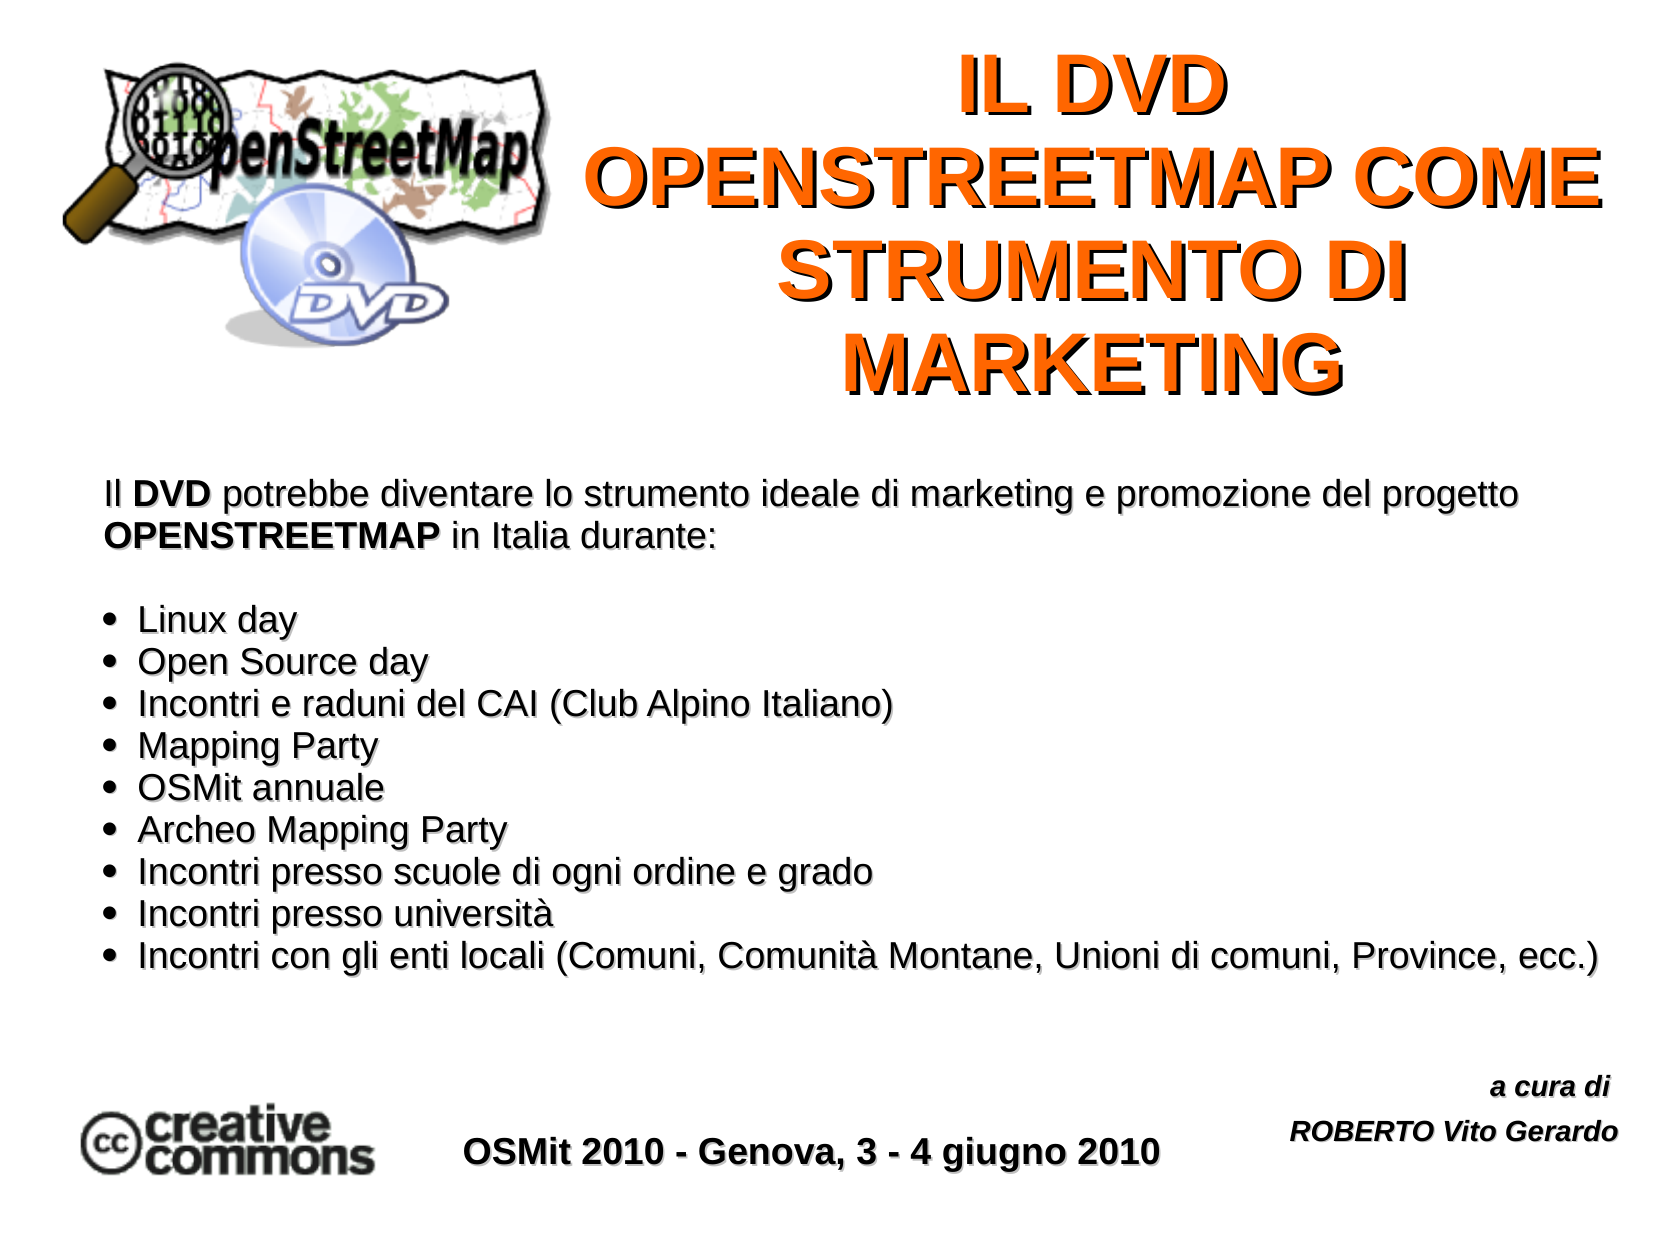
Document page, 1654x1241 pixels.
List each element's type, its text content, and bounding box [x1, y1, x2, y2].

text_box a cura di ROBERTO Vito Gerardo [1122, 1062, 1634, 1184]
text_box OSMit 2010 - Genova, 3 - 4 giugno 2010 [354, 1123, 1122, 1182]
picture [79, 1099, 384, 1182]
text_box Il DVD potrebbe diventare lo strumento ideale di marketing e promozione del progetto OPENSTREETMAP in Italia durante: · Linux day · Open Source day · Incontri e raduni del CAI (Club Alpino Italiano) · Mapping Party · OSMit annuale · Archeo Mapping Party · Incontri presso scuole di ogni ordine e grado · Incontri presso università · Incontri con gli enti locali (Comuni, Comunità Montane, Unioni di comuni, Province, ecc.) [88, 428, 1625, 1063]
text_box IL DVD OPENSTREETMAP COME STRUMENTO DI MARKETING [561, 29, 1625, 417]
picture [59, 58, 561, 355]
